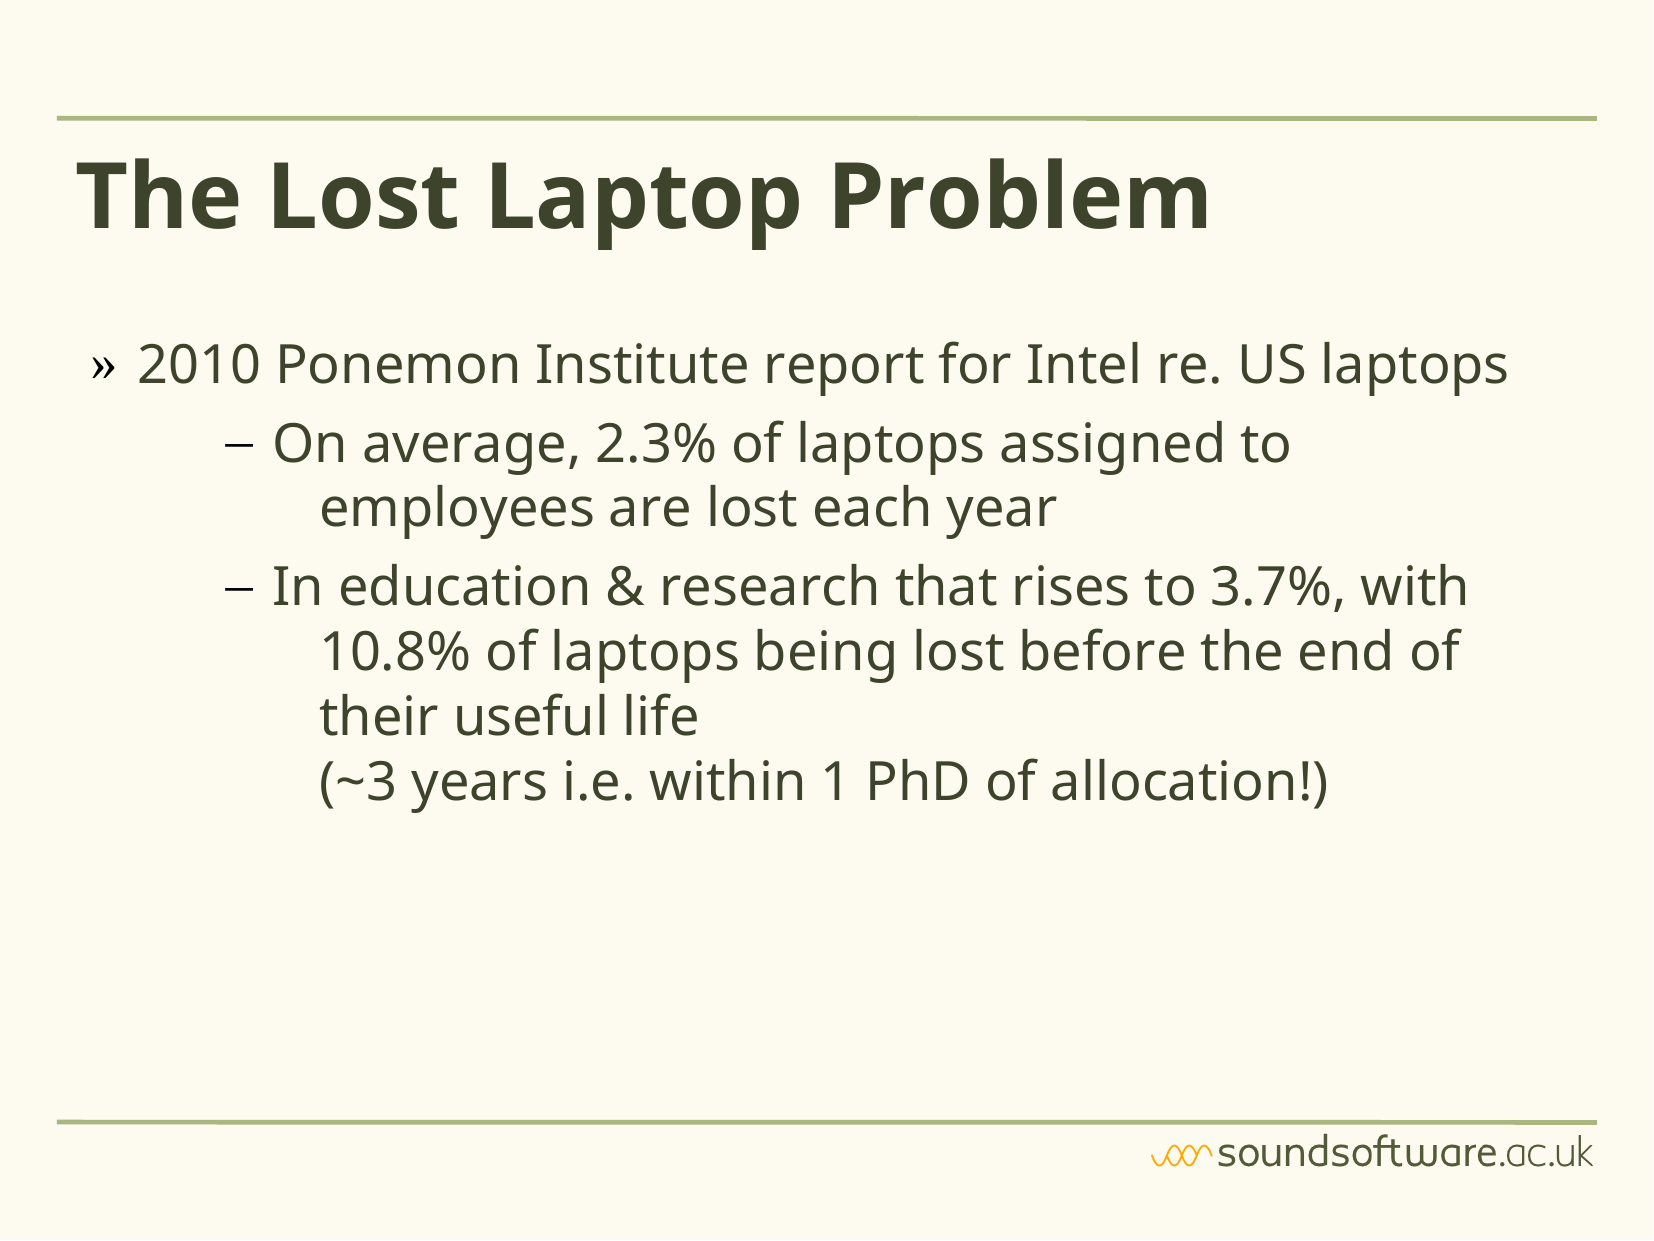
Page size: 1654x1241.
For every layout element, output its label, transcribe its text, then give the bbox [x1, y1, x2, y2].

picture [1151, 1140, 1593, 1167]
title The Lost Laptop Problem [59, 109, 1594, 274]
list 2010 Ponemon Institute report for Intel re. US laptops On average, 2.3% of laptops assigned to employees are lost each year In education & research that rises to 3.7%, with 10.8% of laptops being lost before the end of their useful life (~3 years i.e. within 1 PhD of allocation!) [59, 321, 1594, 1140]
